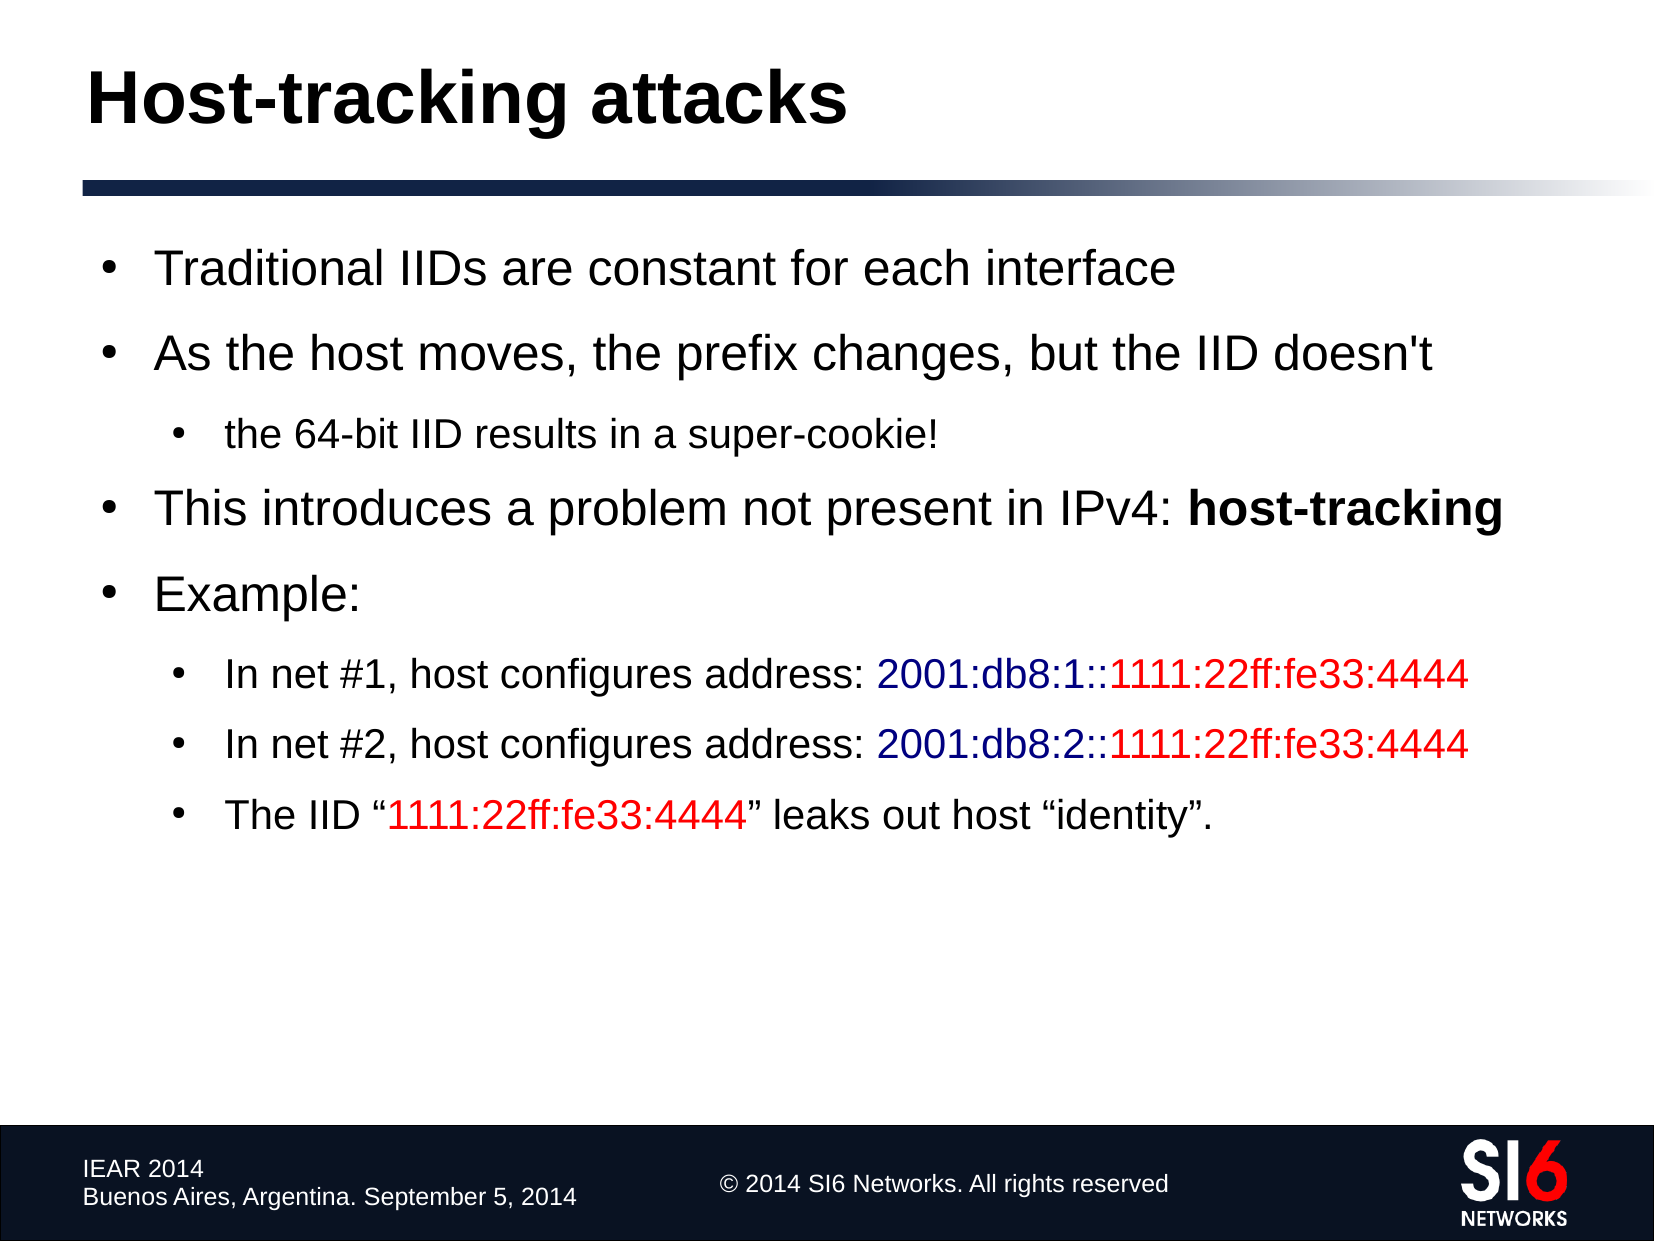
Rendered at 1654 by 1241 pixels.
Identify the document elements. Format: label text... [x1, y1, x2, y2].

list Traditional IIDs are constant for each interface As the host moves, the prefix changes, but the IID doesn't the 64-bit IID results in a super-cookie! This introduces a problem not present in IPv4: host-tracking Example: In net #1, host configures address: 2001:db8:1::1111:22ff:fe33:4444 In net #2, host configures address: 2001:db8:2::1111:22ff:fe33:4444 The IID “1111:22ff:fe33:4444” leaks out host “identity”. [82, 240, 1571, 1059]
picture [1461, 1139, 1567, 1226]
title Host-tracking attacks [86, 30, 1576, 166]
